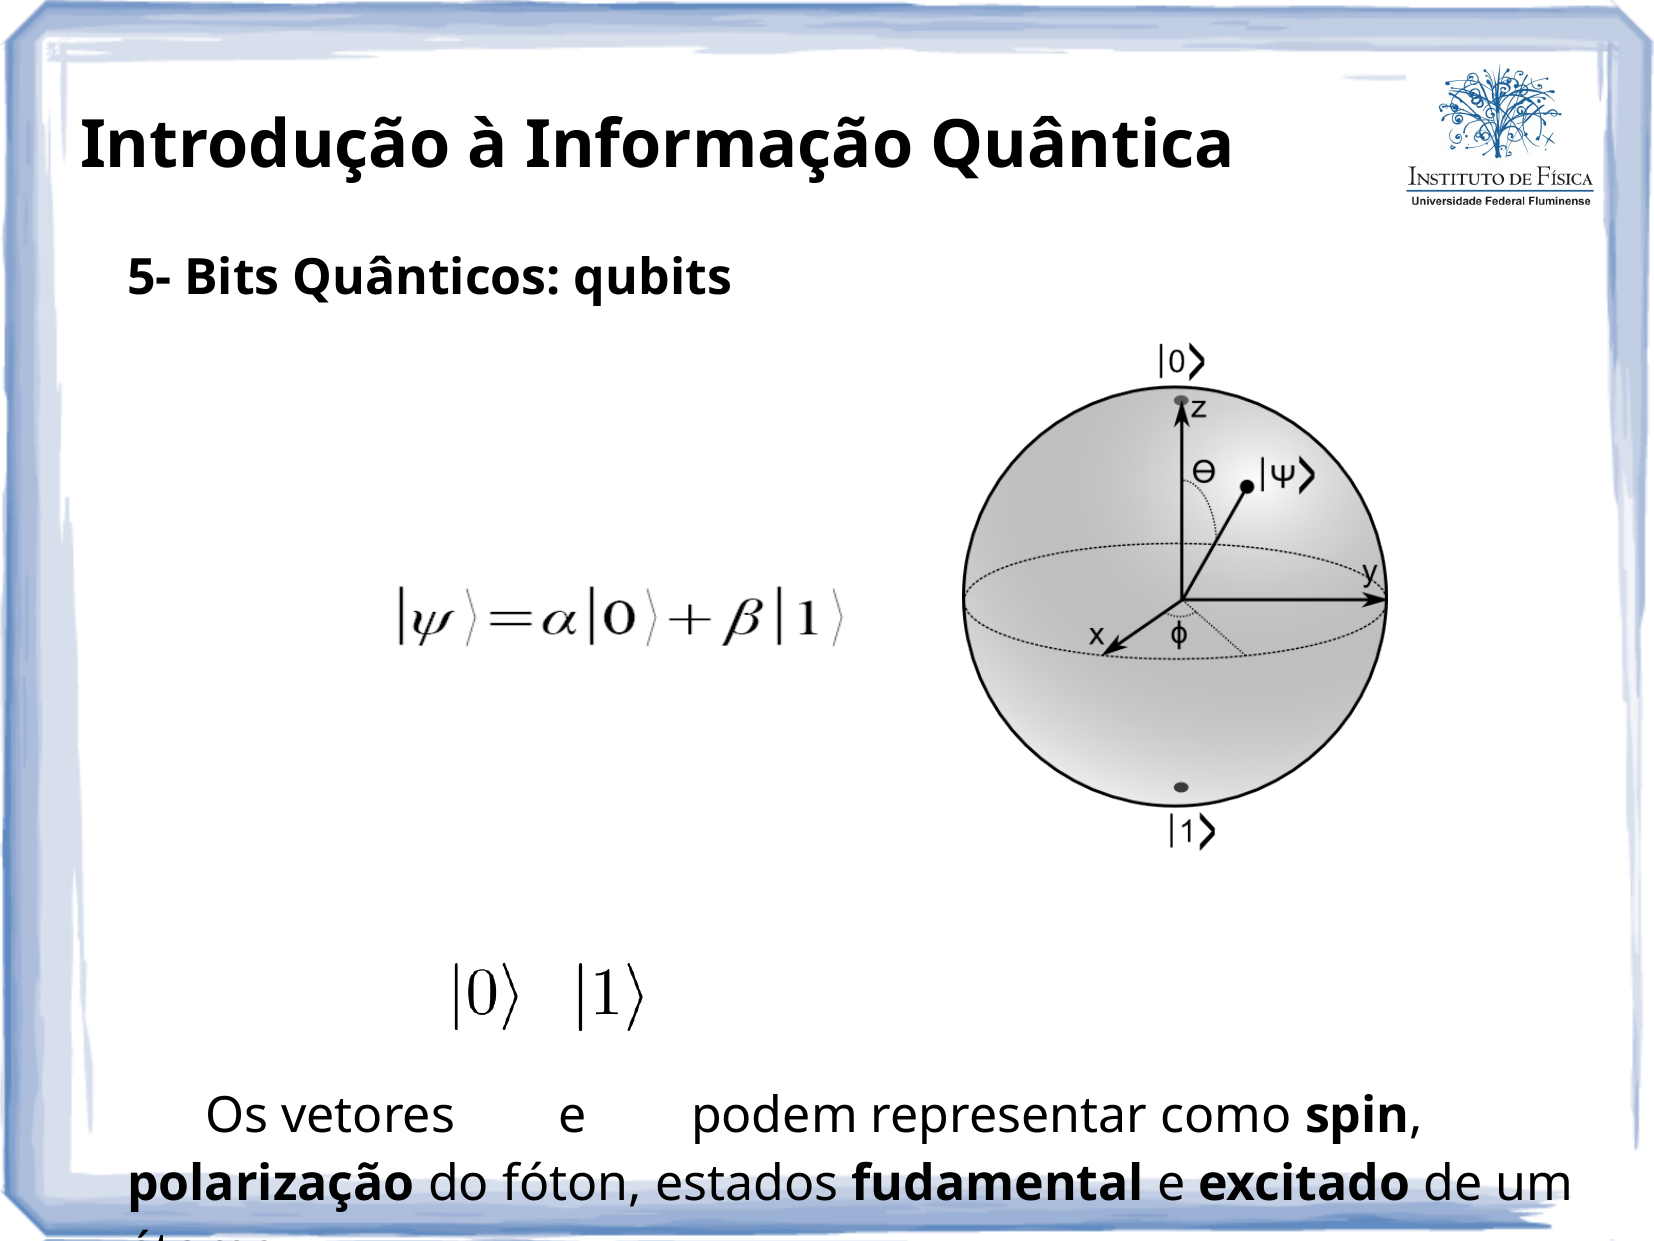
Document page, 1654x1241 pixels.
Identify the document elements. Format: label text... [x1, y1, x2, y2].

picture [0, 0, 1654, 1241]
text_box 5- Bits Quânticos: qubits Os vetores e podem representar como spin, polarização do fóton, estados fudamental e excitado de um átomo... [112, 233, 1589, 1219]
text_box Introdução à Informação Quântica [65, 88, 1261, 180]
